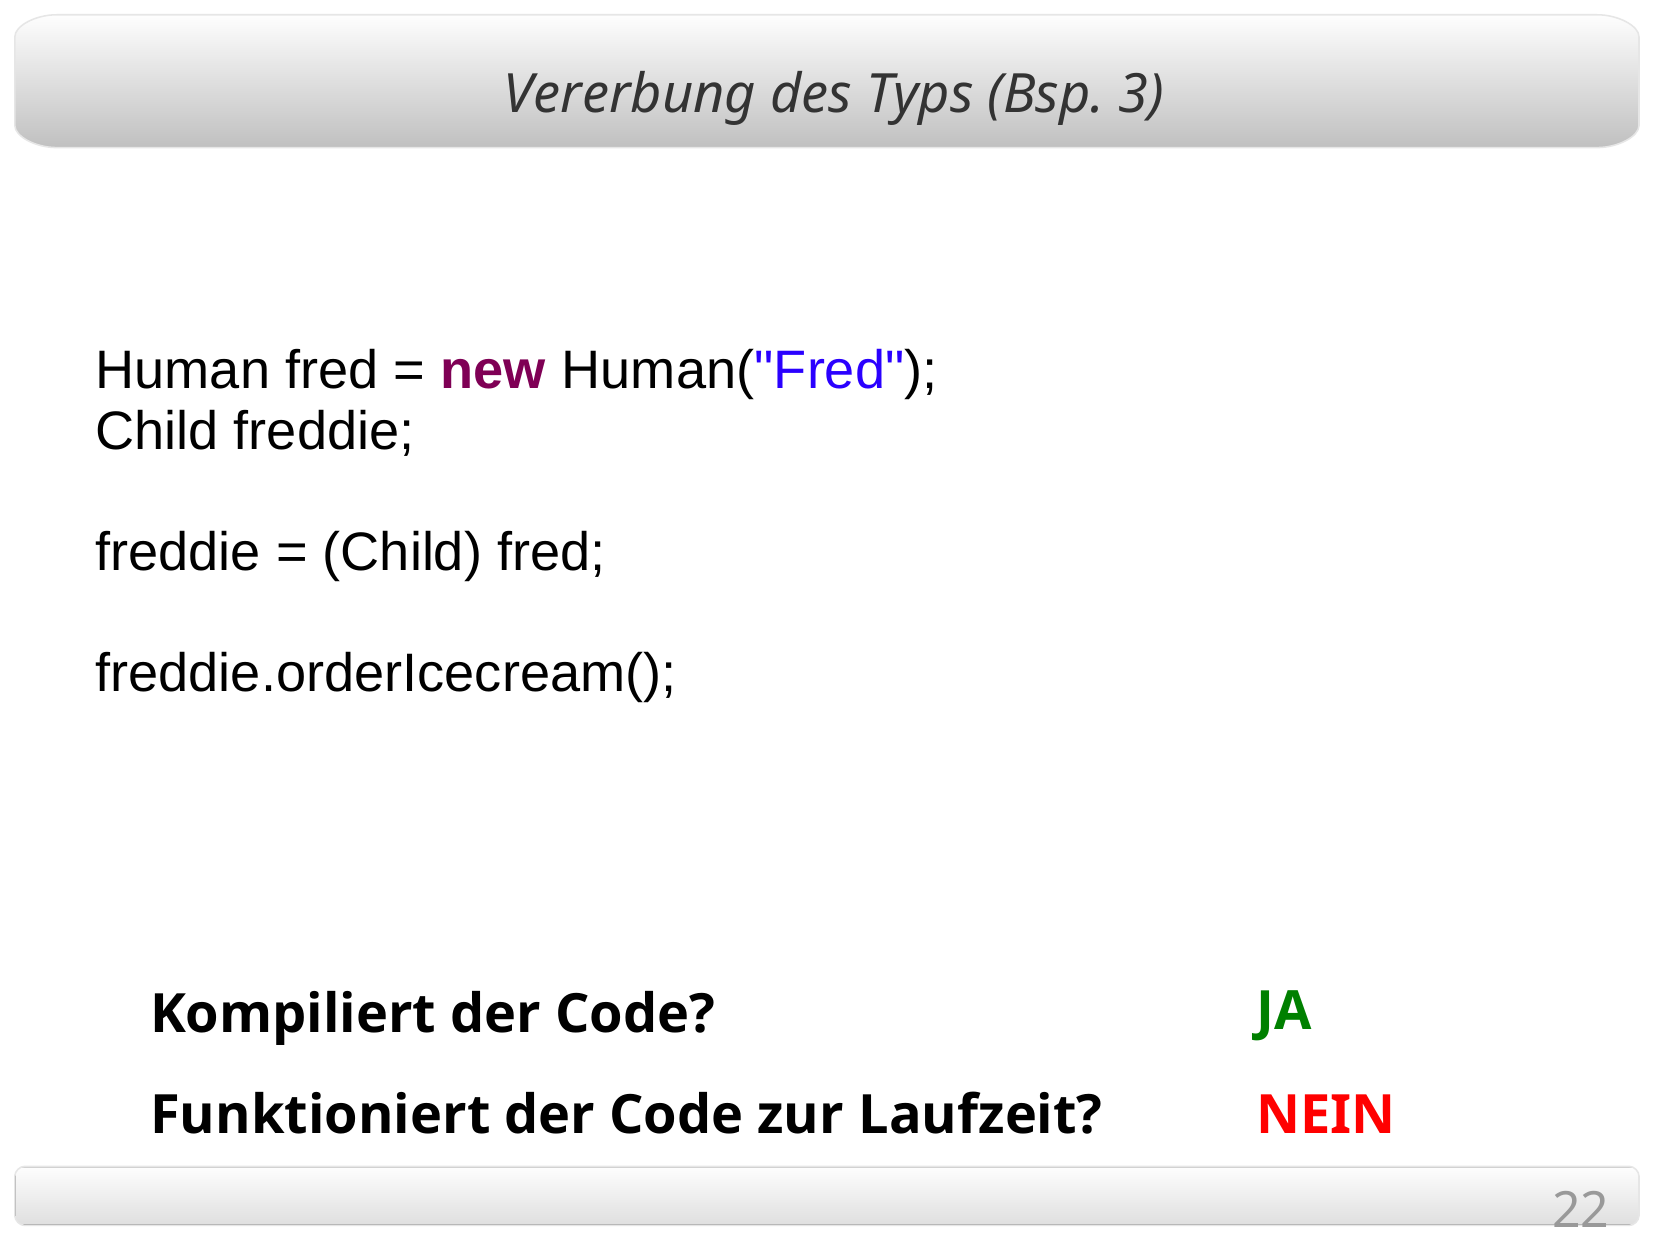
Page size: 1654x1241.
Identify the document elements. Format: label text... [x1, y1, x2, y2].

text_box Funktioniert der Code zur Laufzeit? [150, 1075, 1226, 1142]
text_box Kompiliert der Code? [150, 975, 826, 1042]
text_box Human fred = new Human("Fred"); Child freddie; freddie = (Child) fred; freddie.orderIcecream(); [95, 340, 1559, 837]
title Vererbung des Typs (Bsp. 3) [37, 32, 1632, 151]
text_box JA [1256, 971, 1329, 1038]
text_box NEIN [1256, 1075, 1416, 1142]
